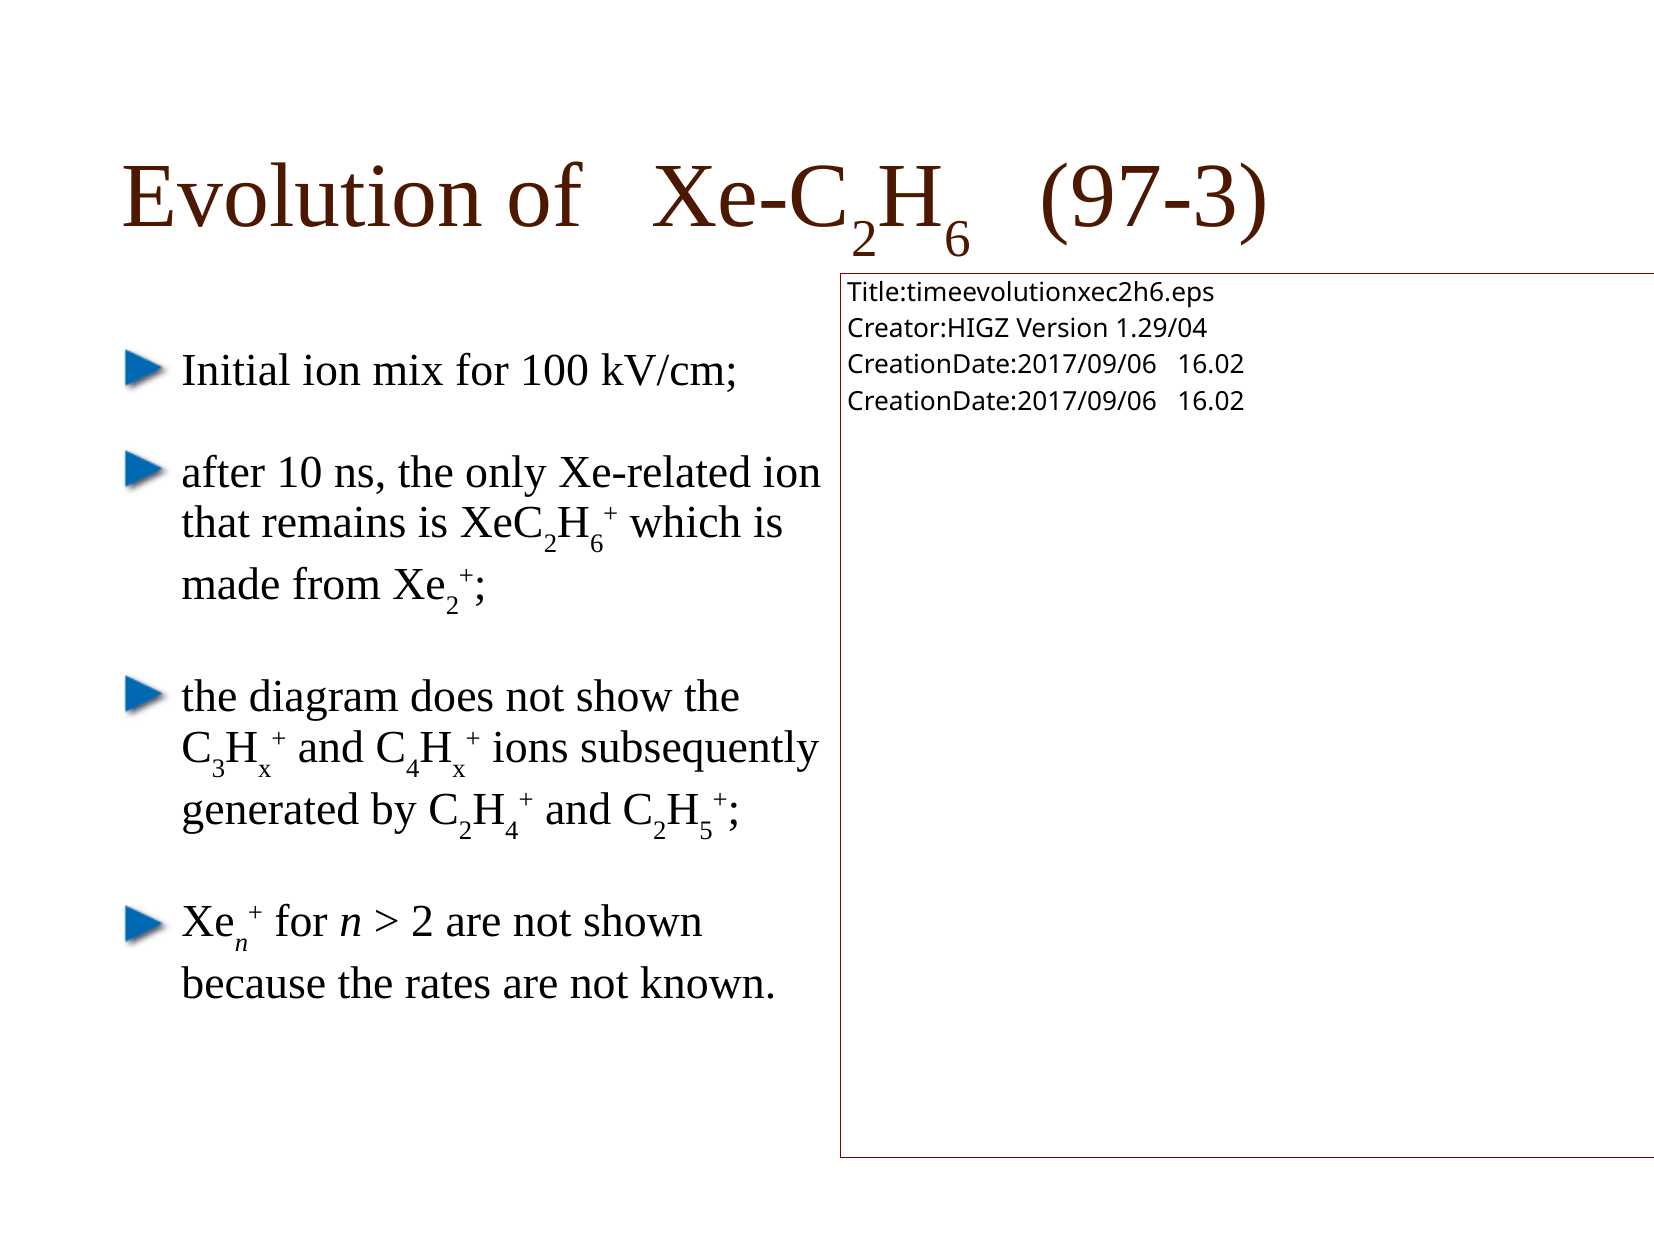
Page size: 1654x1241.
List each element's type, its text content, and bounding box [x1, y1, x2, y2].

picture [838, 271, 1653, 1158]
list Initial ion mix for 100 kV/cm; after 10 ns, the only Xe-related ion that remains is XeC2H6+ which is made from Xe2+; the diagram does not show the C3Hx+ and C4Hx+ ions subsequently generated by C2H4+ and C2H5+; Xen+ for n > 2 are not shown because the rates are not known. [121, 344, 838, 1065]
title Evolution of Xe-C2H6 (97-3) [121, 102, 1534, 311]
